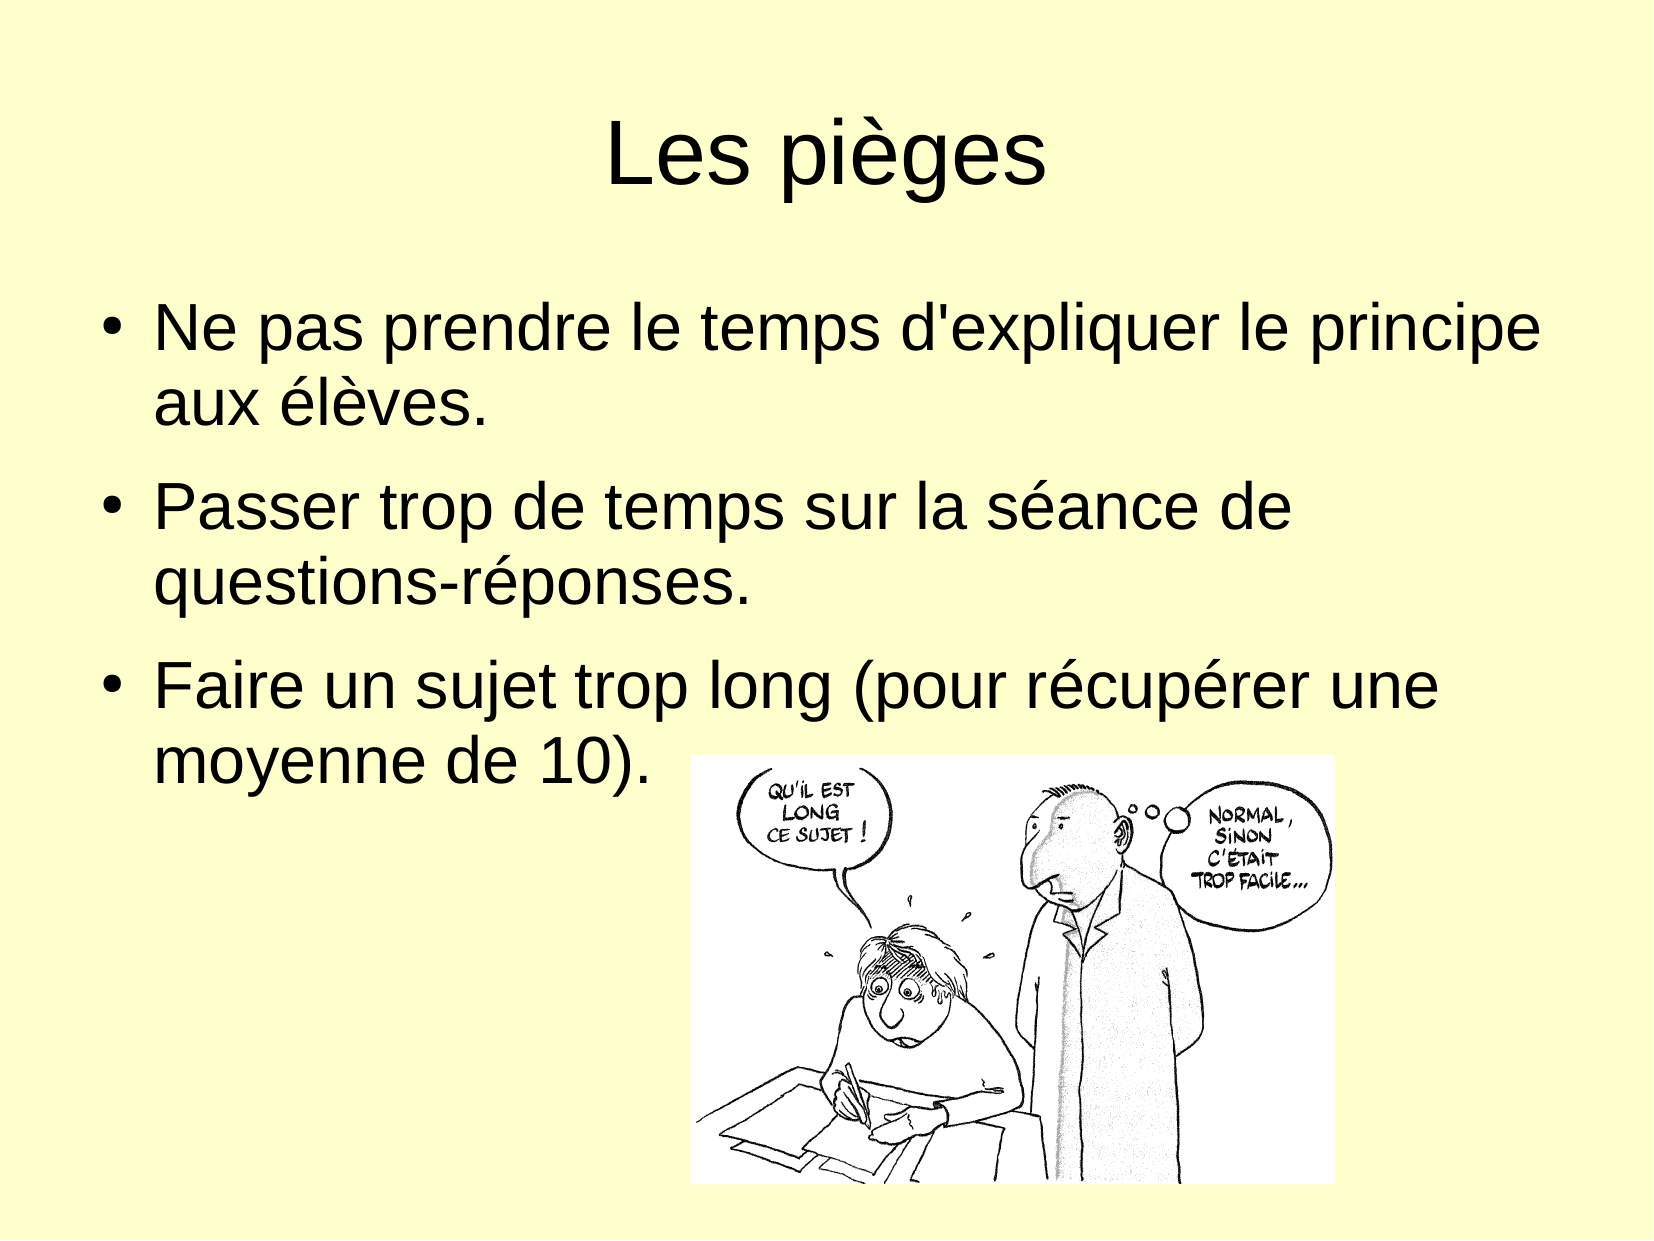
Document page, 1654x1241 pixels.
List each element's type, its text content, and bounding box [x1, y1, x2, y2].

title Les pièges [82, 49, 1571, 257]
list Ne pas prendre le temps d'expliquer le principe aux élèves. Passer trop de temps sur la séance de questions-réponses. Faire un sujet trop long (pour récupérer une moyenne de 10). [82, 290, 1571, 1134]
picture [691, 755, 1335, 1184]
